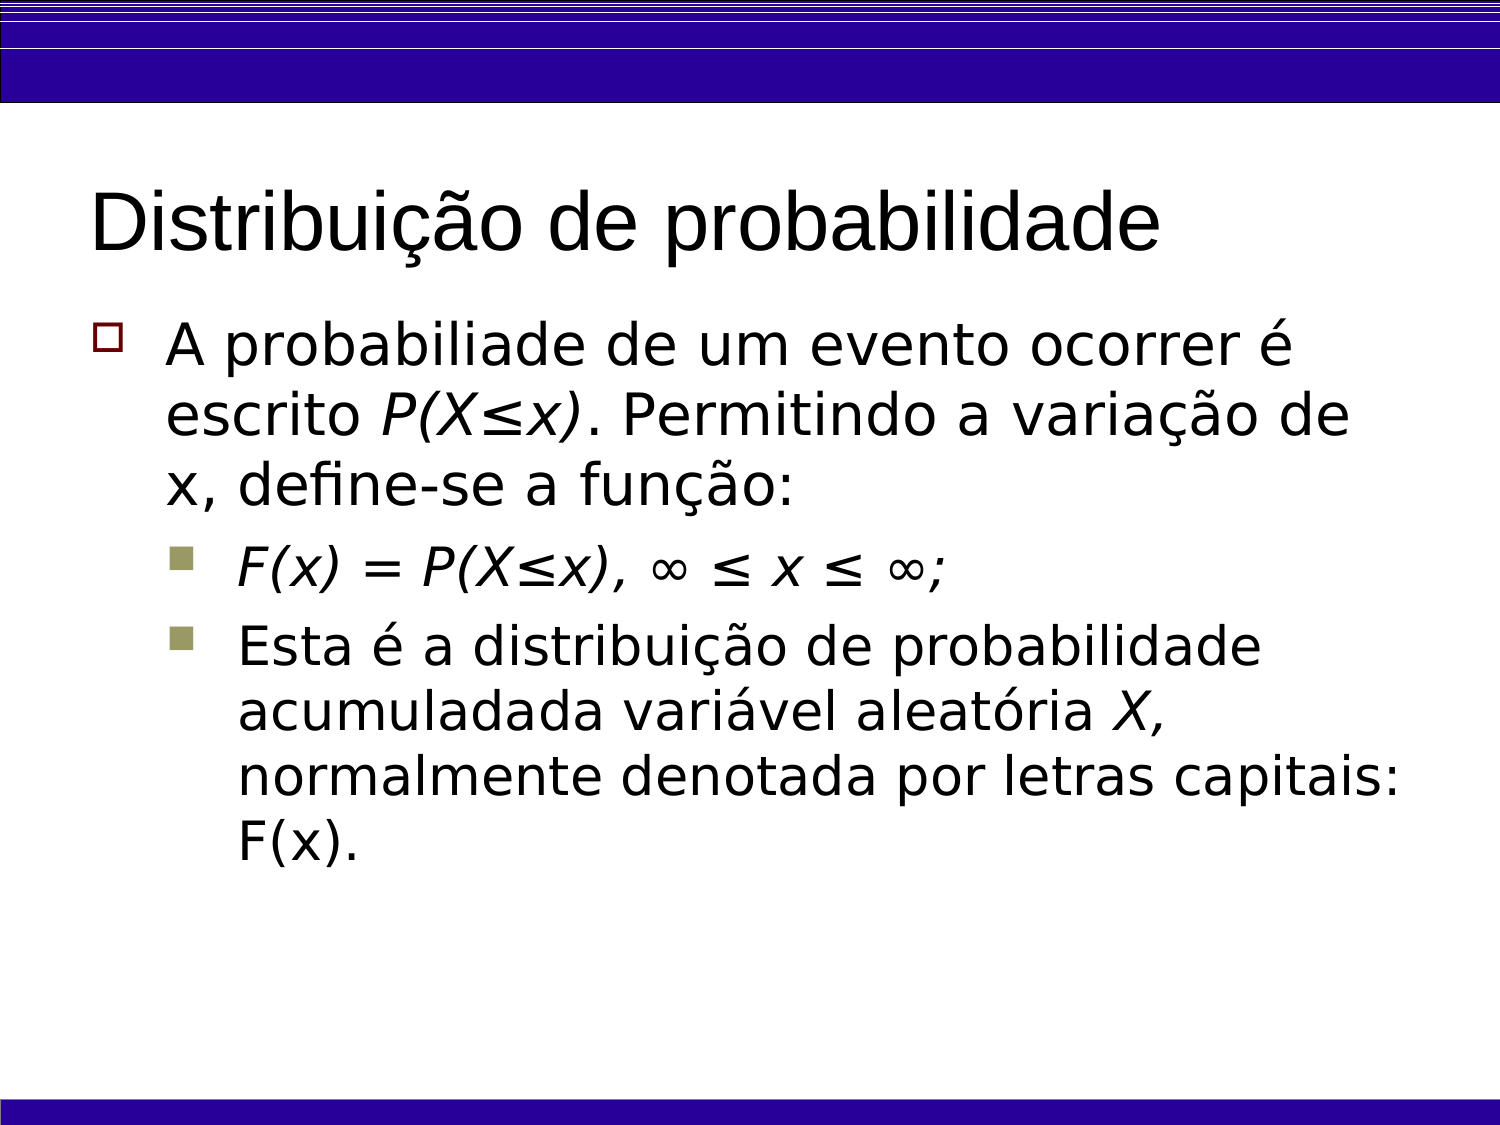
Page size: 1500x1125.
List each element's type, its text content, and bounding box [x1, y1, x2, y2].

title Distribuição de probabilidade [75, 87, 1426, 275]
list A probabiliade de um evento ocorrer é escrito P(X≤x). Permitindo a variação de x, define-se a função: F(x) = P(X≤x), ∞ ≤ x ≤ ∞; Esta é a distribuição de probabilidade acumuladada variável aleatória X, normalmente denotada por letras capitais: F(x). [75, 299, 1426, 1006]
